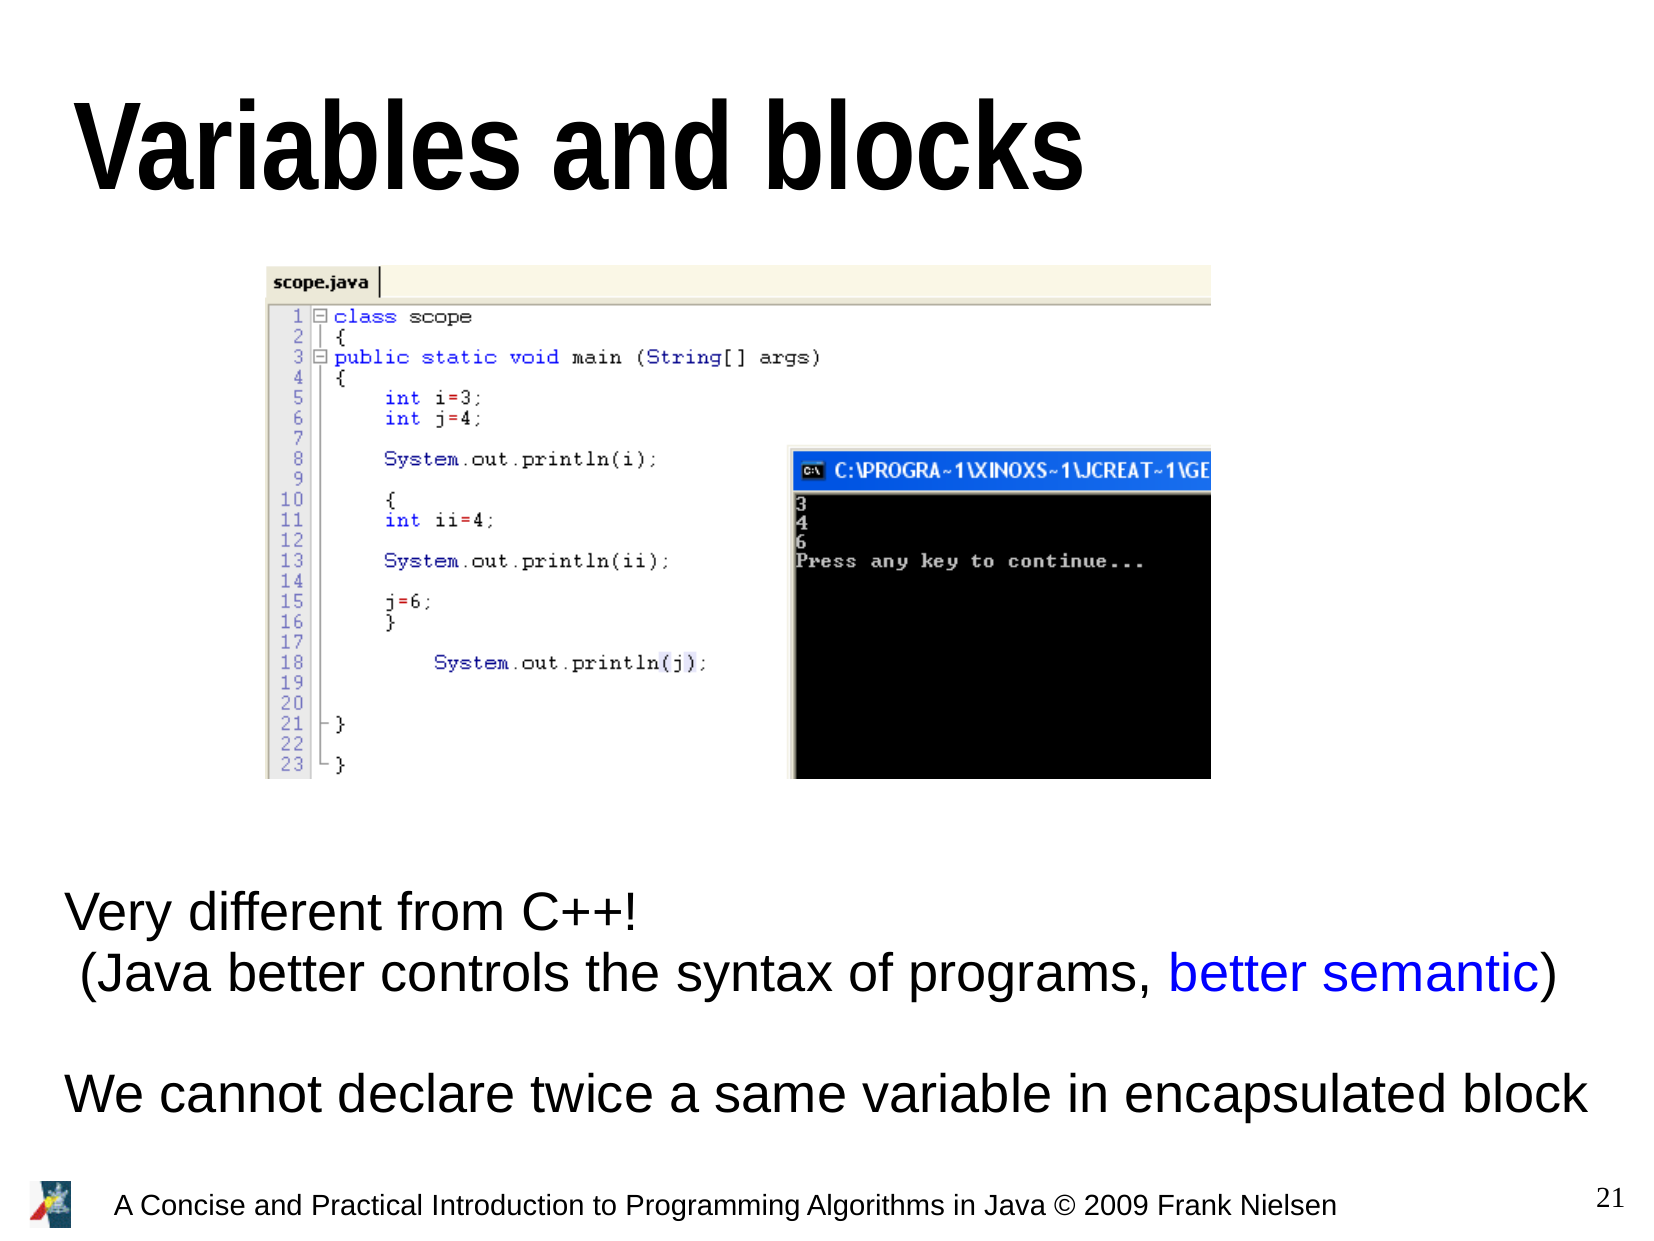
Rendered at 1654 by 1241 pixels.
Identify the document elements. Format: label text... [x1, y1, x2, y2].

text_box Very different from C++! (Java better controls the syntax of programs, better semantic) We cannot declare twice a same variable in encapsulated block [49, 874, 1607, 1131]
text_box Variables and blocks [59, 64, 1625, 223]
picture [265, 265, 1211, 779]
picture [29, 1181, 71, 1228]
